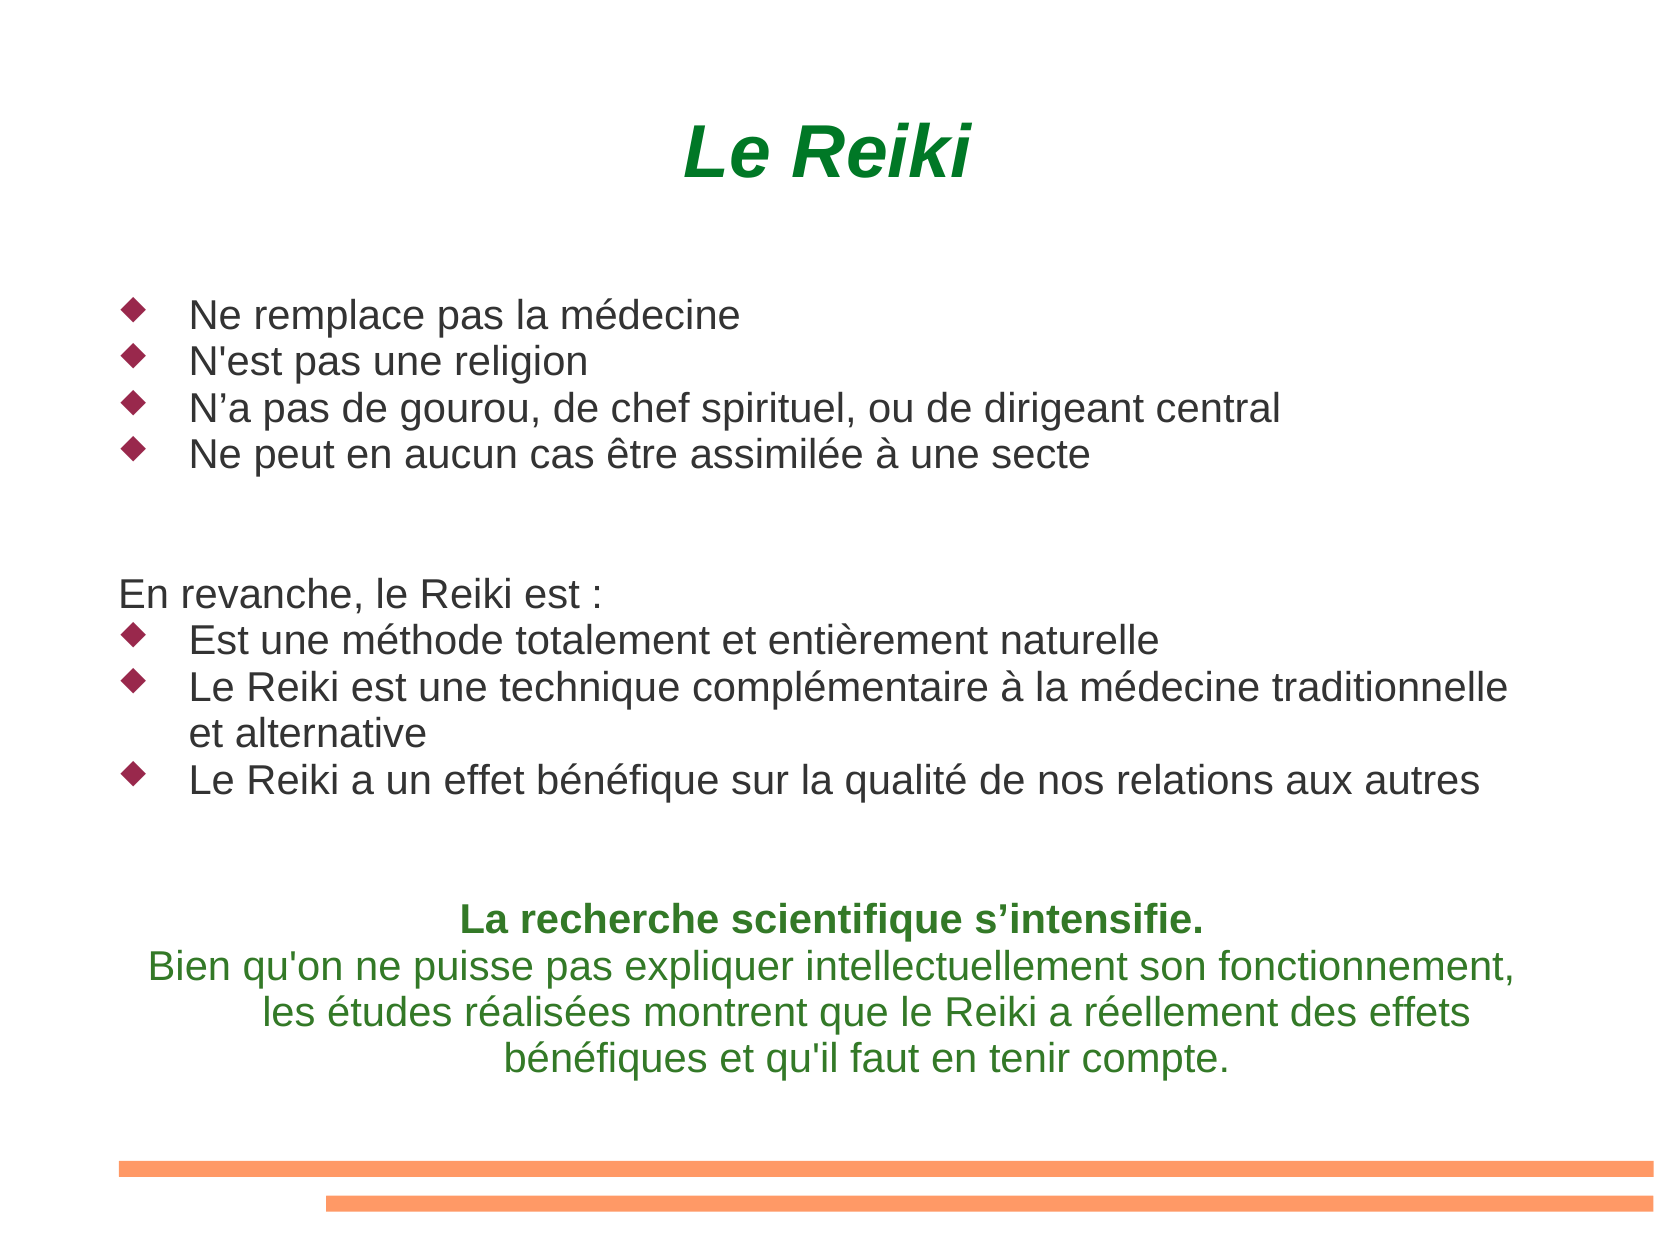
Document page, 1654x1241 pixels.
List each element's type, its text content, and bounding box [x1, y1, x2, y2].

text_box Ne remplace pas la médecine N'est pas une religion N’a pas de gourou, de chef spirituel, ou de dirigeant central Ne peut en aucun cas être assimilée à une secte En revanche, le Reiki est : Est une méthode totalement et entièrement naturelle Le Reiki est une technique complémentaire à la médecine traditionnelle et alternative Le Reiki a un effet bénéfique sur la qualité de nos relations aux autres La recherche scientifique s’intensifie. Bien qu'on ne puisse pas expliquer intellectuellement son fonctionnement, les études réalisées montrent que le Reiki a réellement des effets bénéfiques et qu'il faut en tenir compte. [106, 289, 1546, 1158]
text_box Le Reiki [121, 46, 1534, 254]
